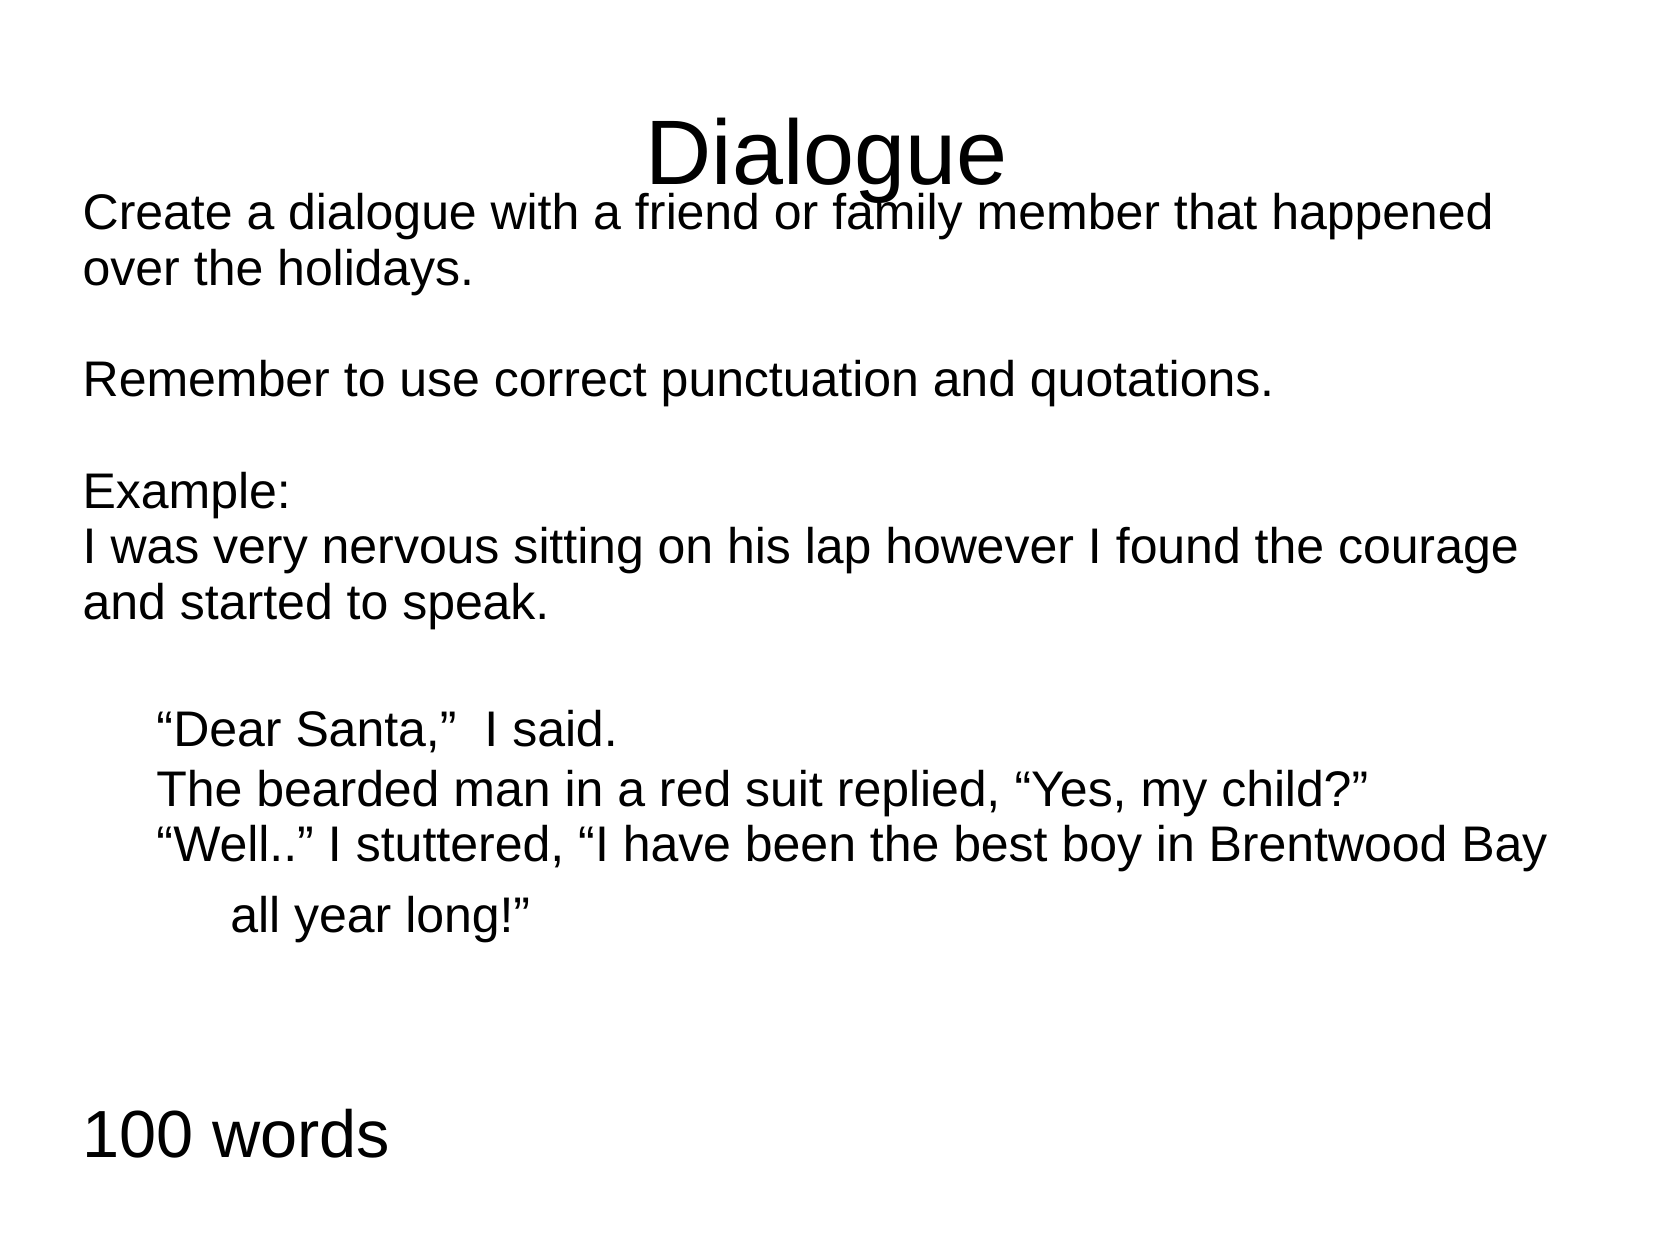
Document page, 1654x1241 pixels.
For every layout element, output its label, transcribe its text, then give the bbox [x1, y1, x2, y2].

title Dialogue [82, 49, 1571, 125]
subtitle Create a dialogue with a friend or family member that happened over the holidays. Remember to use correct punctuation and quotations. Example: I was very nervous sitting on his lap however I found the courage and started to speak. “Dear Santa,” I said. The bearded man in a red suit replied, “Yes, my child?” “Well..” I stuttered, “I have been the best boy in Brentwood Bay all year long!” 100 words [82, 125, 1571, 1175]
